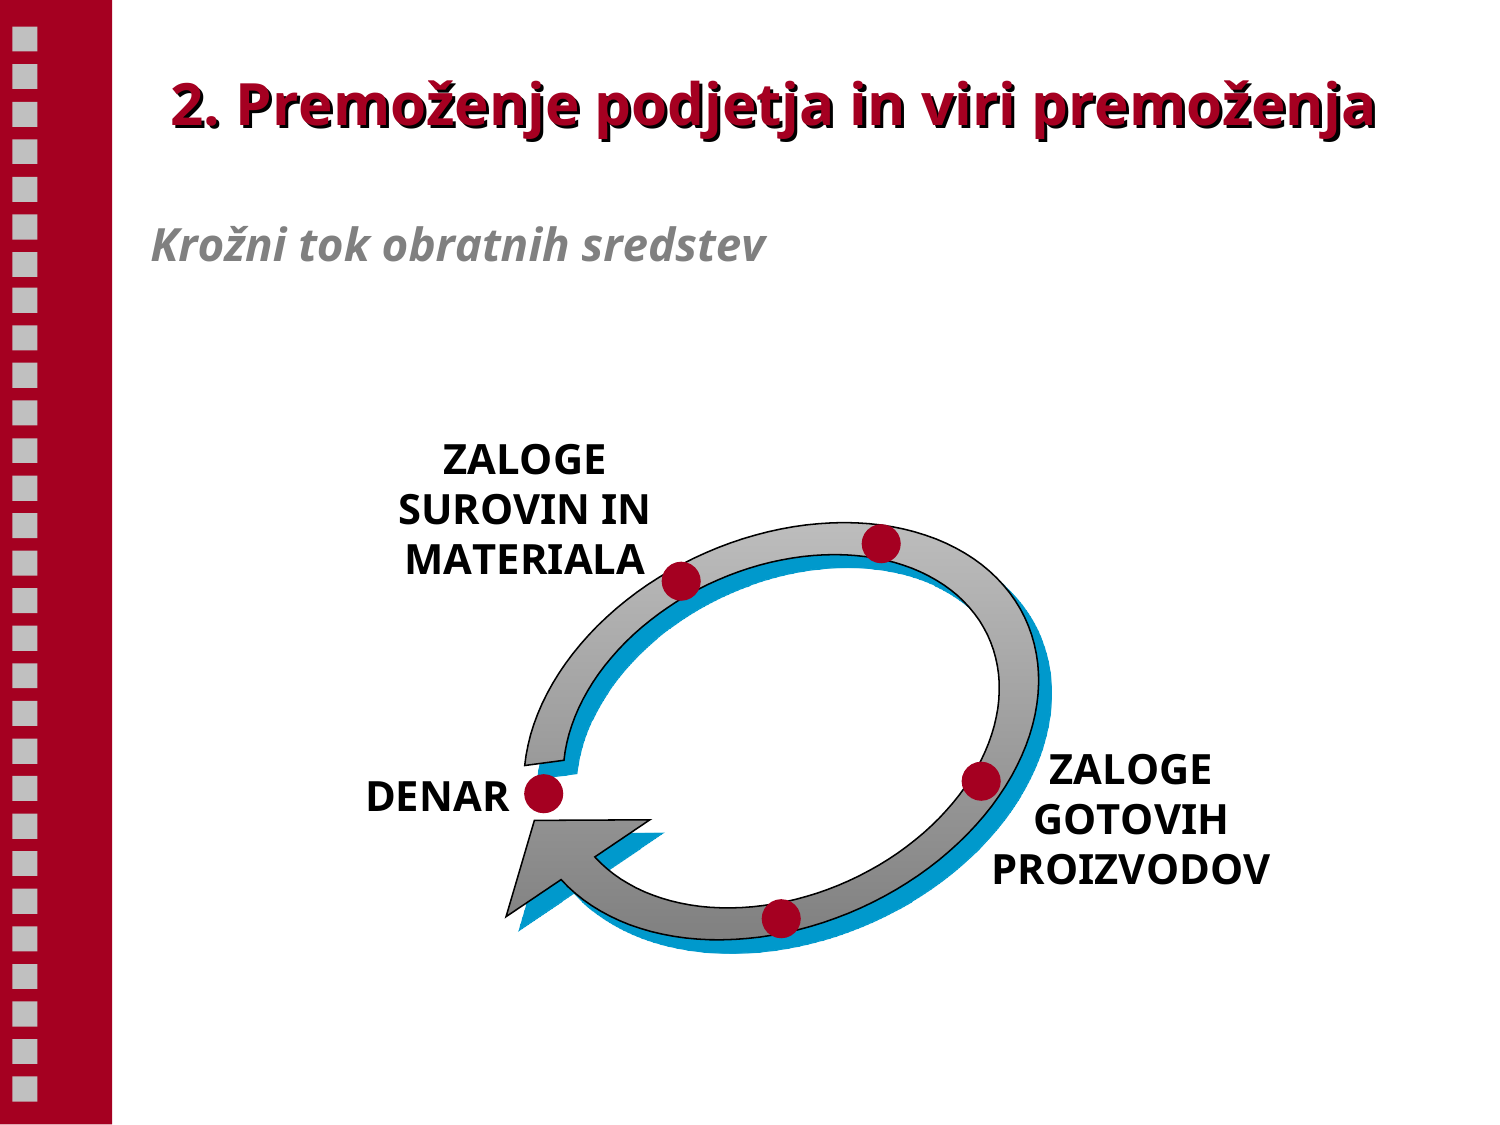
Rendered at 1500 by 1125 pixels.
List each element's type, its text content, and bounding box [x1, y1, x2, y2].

text_box [525, 522, 1039, 762]
title 2. Premoženje podjetja in viri premoženja [136, 30, 1412, 173]
text_box ZALOGE SUROVIN IN MATERIALA [362, 425, 688, 591]
text_box [506, 819, 937, 940]
list Krožni tok obratnih sredstev [135, 207, 1467, 326]
text_box ZALOGE GOTOVIH PROIZVODOV [937, 734, 1326, 901]
text_box DENAR [274, 762, 601, 829]
